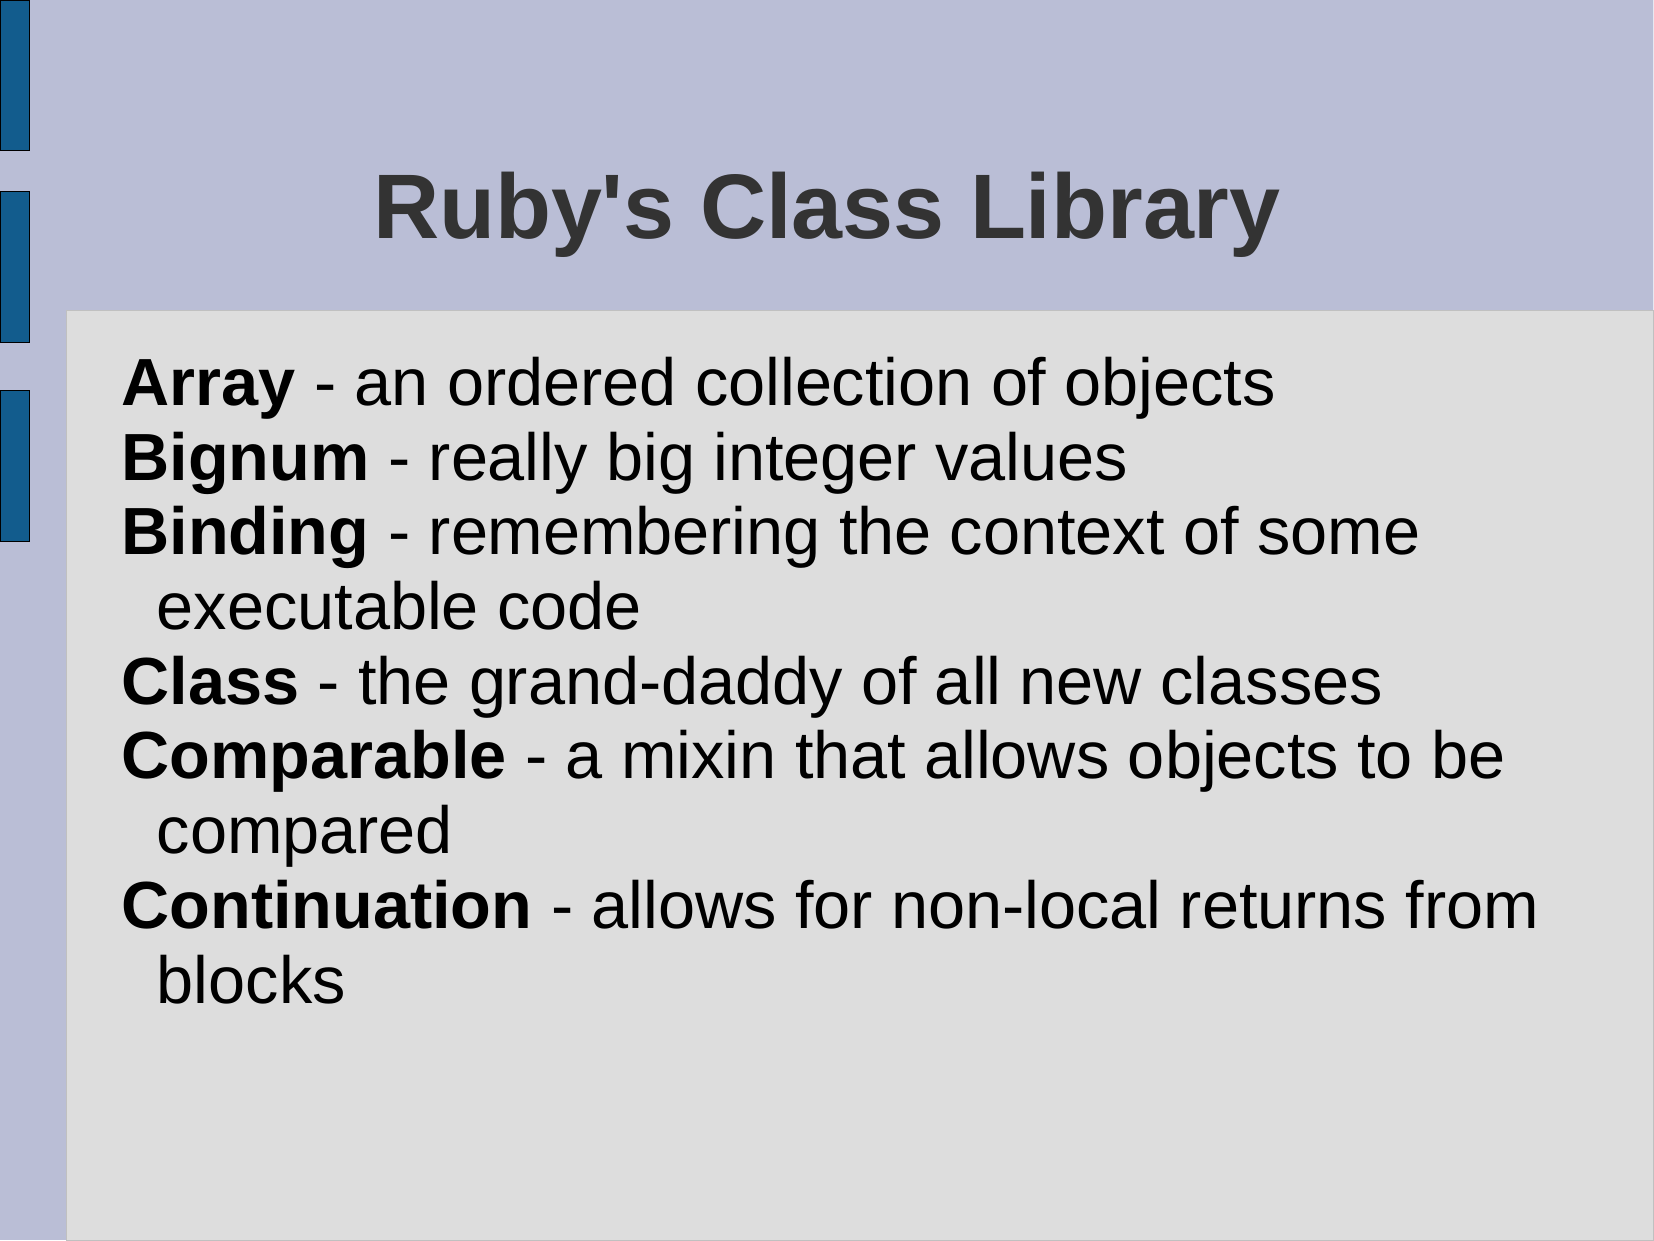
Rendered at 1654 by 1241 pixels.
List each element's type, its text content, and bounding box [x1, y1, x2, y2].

title Ruby's Class Library [121, 102, 1534, 311]
list Array - an ordered collection of objects Bignum - really big integer values Binding - remembering the context of some executable code Class - the grand-daddy of all new classes Comparable - a mixin that allows objects to be compared Continuation - allows for non-local returns from blocks [121, 344, 1605, 1127]
